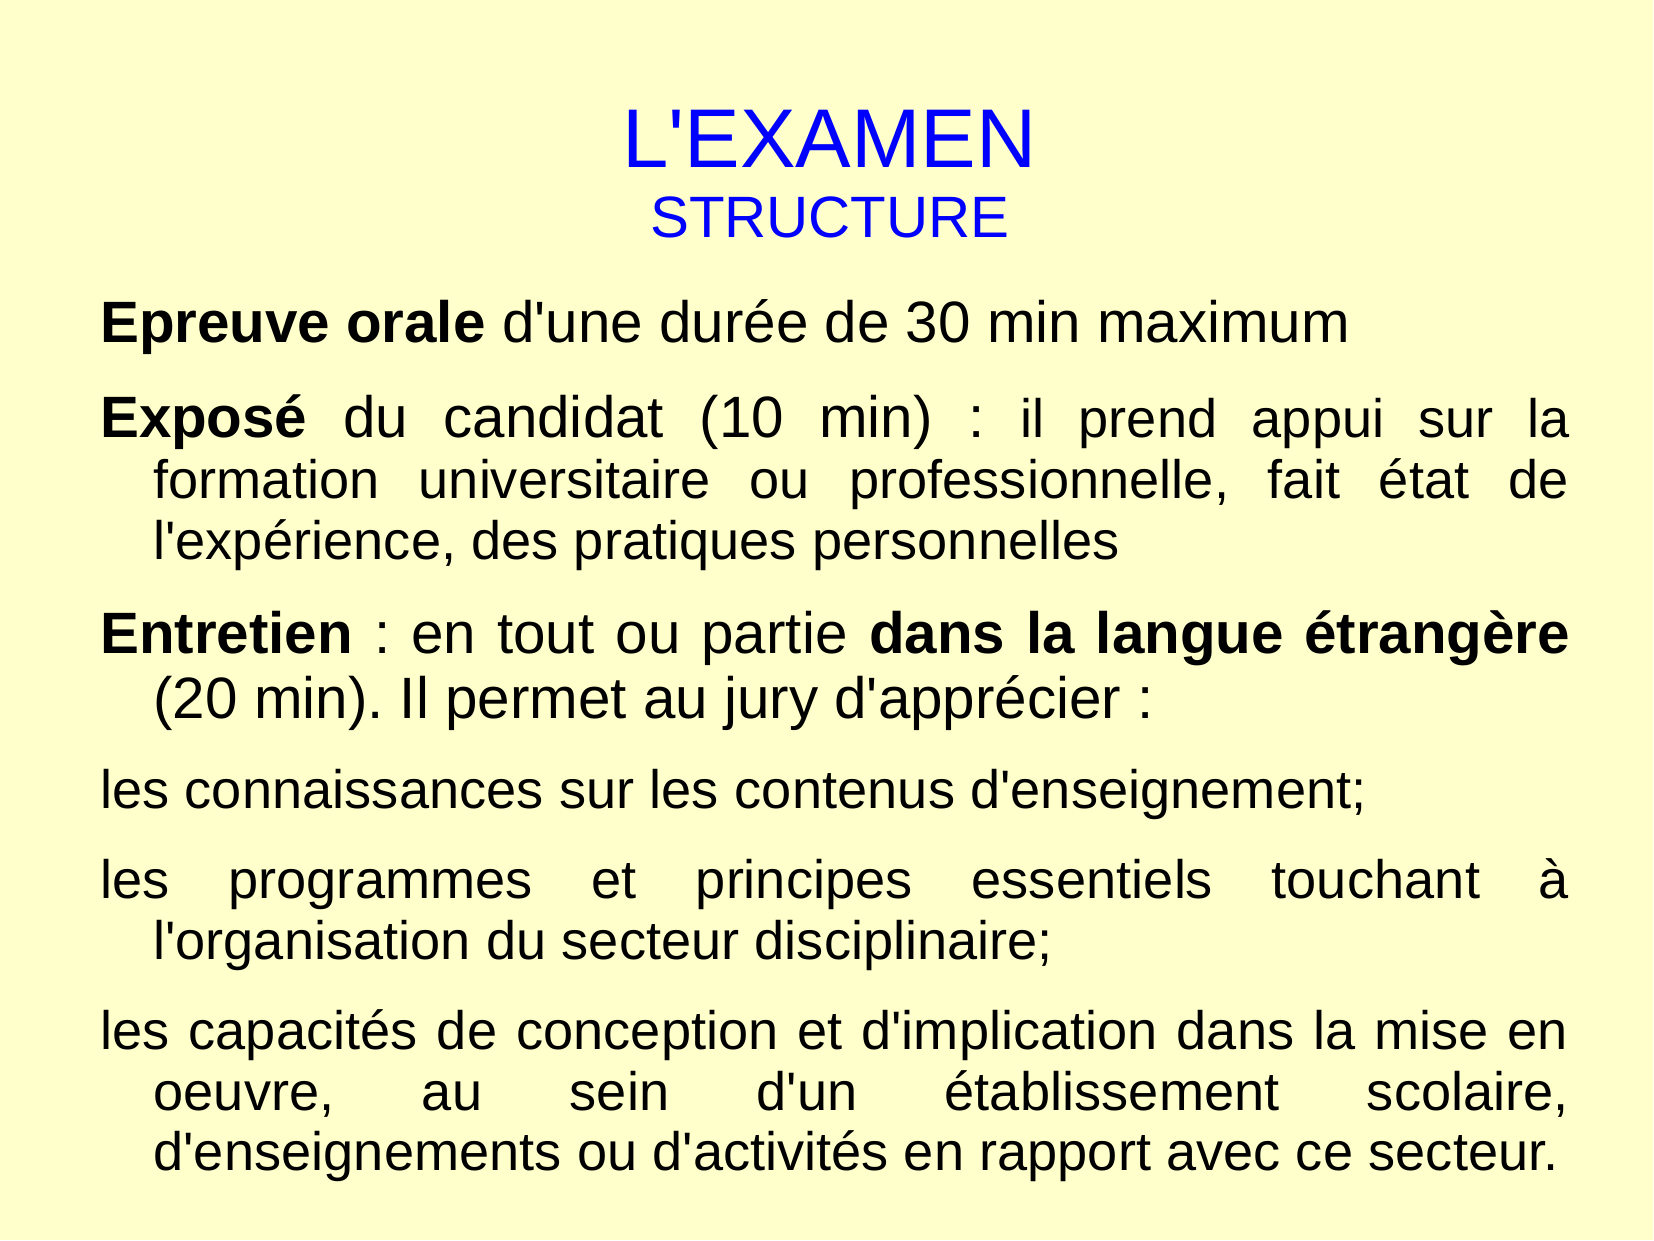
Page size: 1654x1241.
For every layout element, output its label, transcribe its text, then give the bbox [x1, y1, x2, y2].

title L'EXAMEN STRUCTURE [88, 0, 1571, 279]
list Epreuve orale d'une durée de 30 min maximum Exposé du candidat (10 min) : il prend appui sur la formation universitaire ou professionnelle, fait état de l'expérience, des pratiques personnelles Entretien : en tout ou partie dans la langue étrangère (20 min). Il permet au jury d'apprécier : les connaissances sur les contenus d'enseignement; les programmes et principes essentiels touchant à l'organisation du secteur disciplinaire; les capacités de conception et d'implication dans la mise en oeuvre, au sein d'un établissement scolaire, d'enseignements ou d'activités en rapport avec ce secteur. [82, 290, 1571, 1187]
